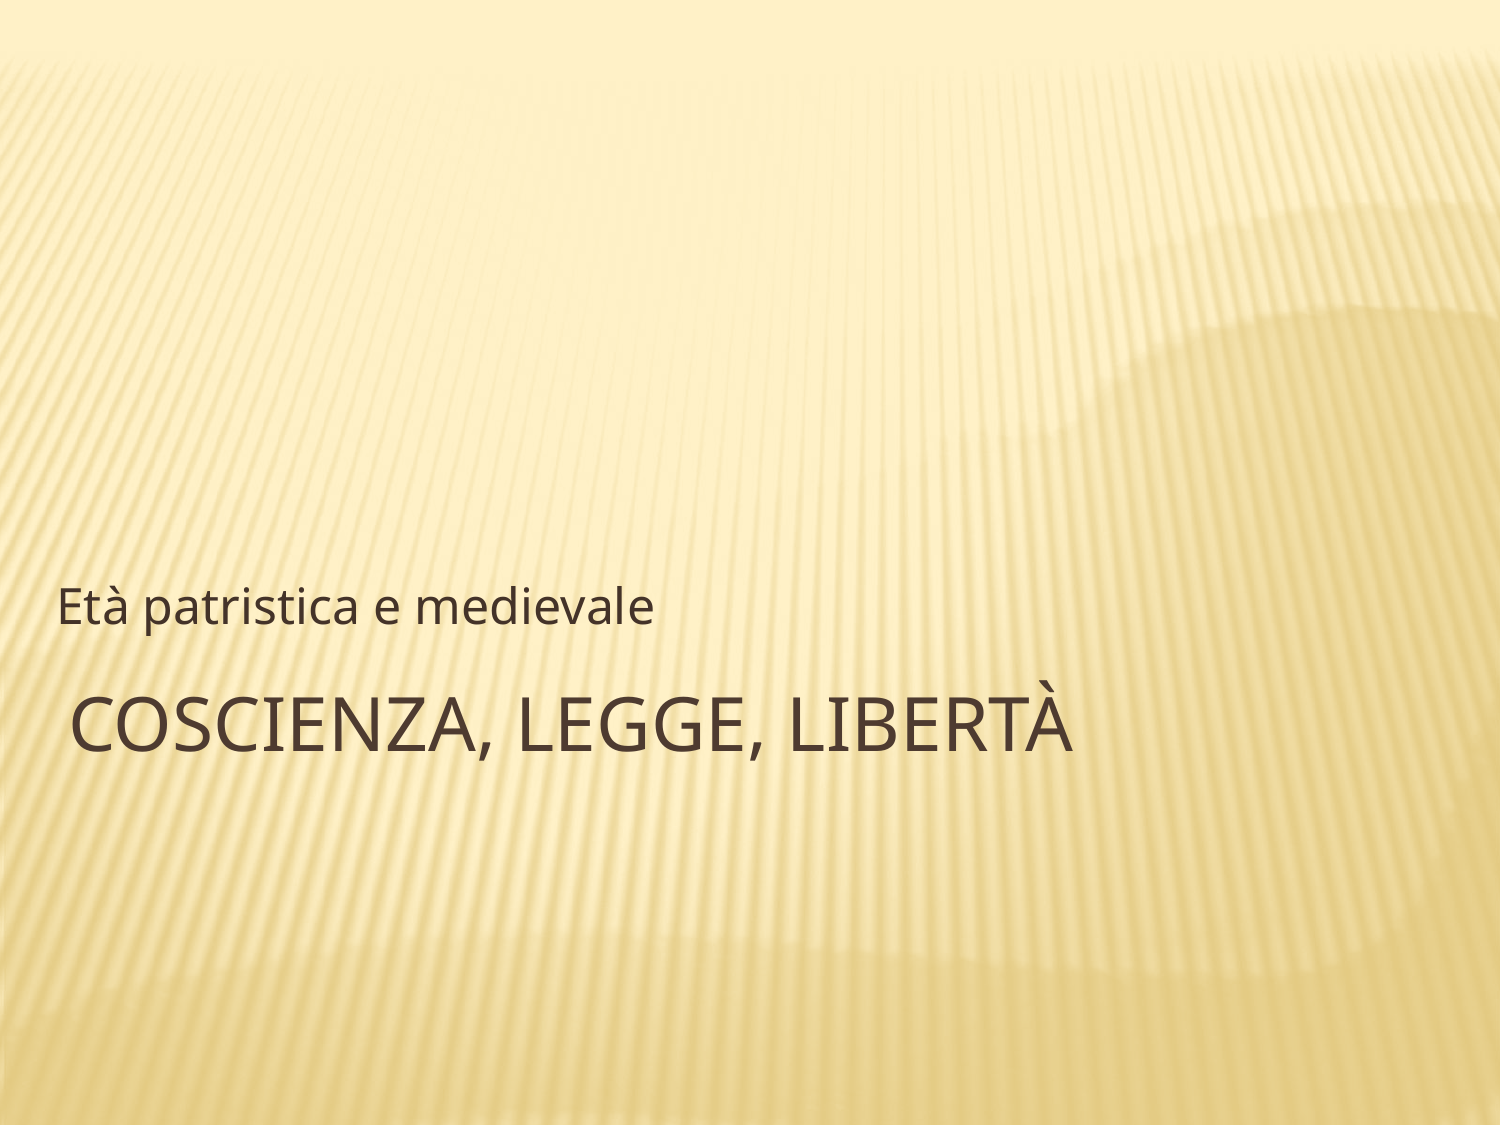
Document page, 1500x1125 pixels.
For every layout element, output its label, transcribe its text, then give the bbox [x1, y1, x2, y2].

title Coscienza, legge, libertà [53, 668, 1441, 870]
subtitle Età patristica e medievale [41, 491, 1429, 642]
